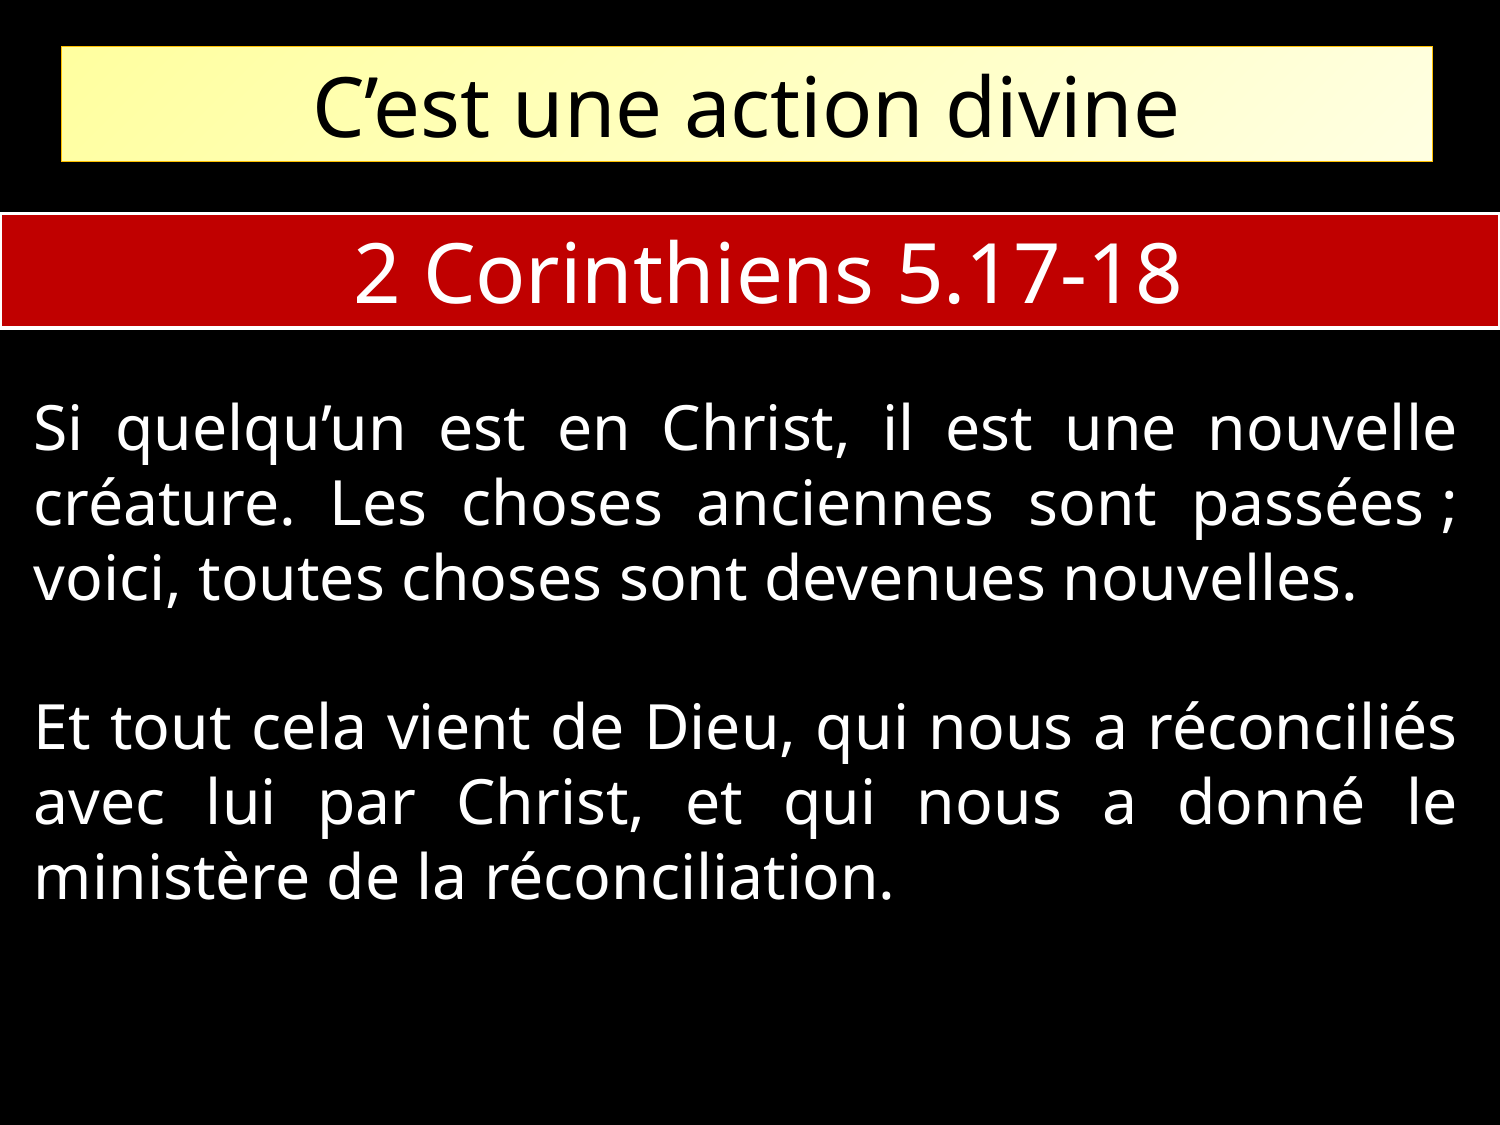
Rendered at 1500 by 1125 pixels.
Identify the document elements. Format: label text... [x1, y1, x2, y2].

text_box 2 Corinthiens 5.17-18 [0, 213, 1500, 329]
text_box C’est une action divine [61, 46, 1433, 162]
text_box Si quelqu’un est en Christ, il est une nouvelle créature. Les choses anciennes sont passées ; voici, toutes choses sont devenues nouvelles. Et tout cela vient de Dieu, qui nous a réconciliés avec lui par Christ, et qui nous a donné le ministère de la réconciliation. [19, 380, 1475, 920]
